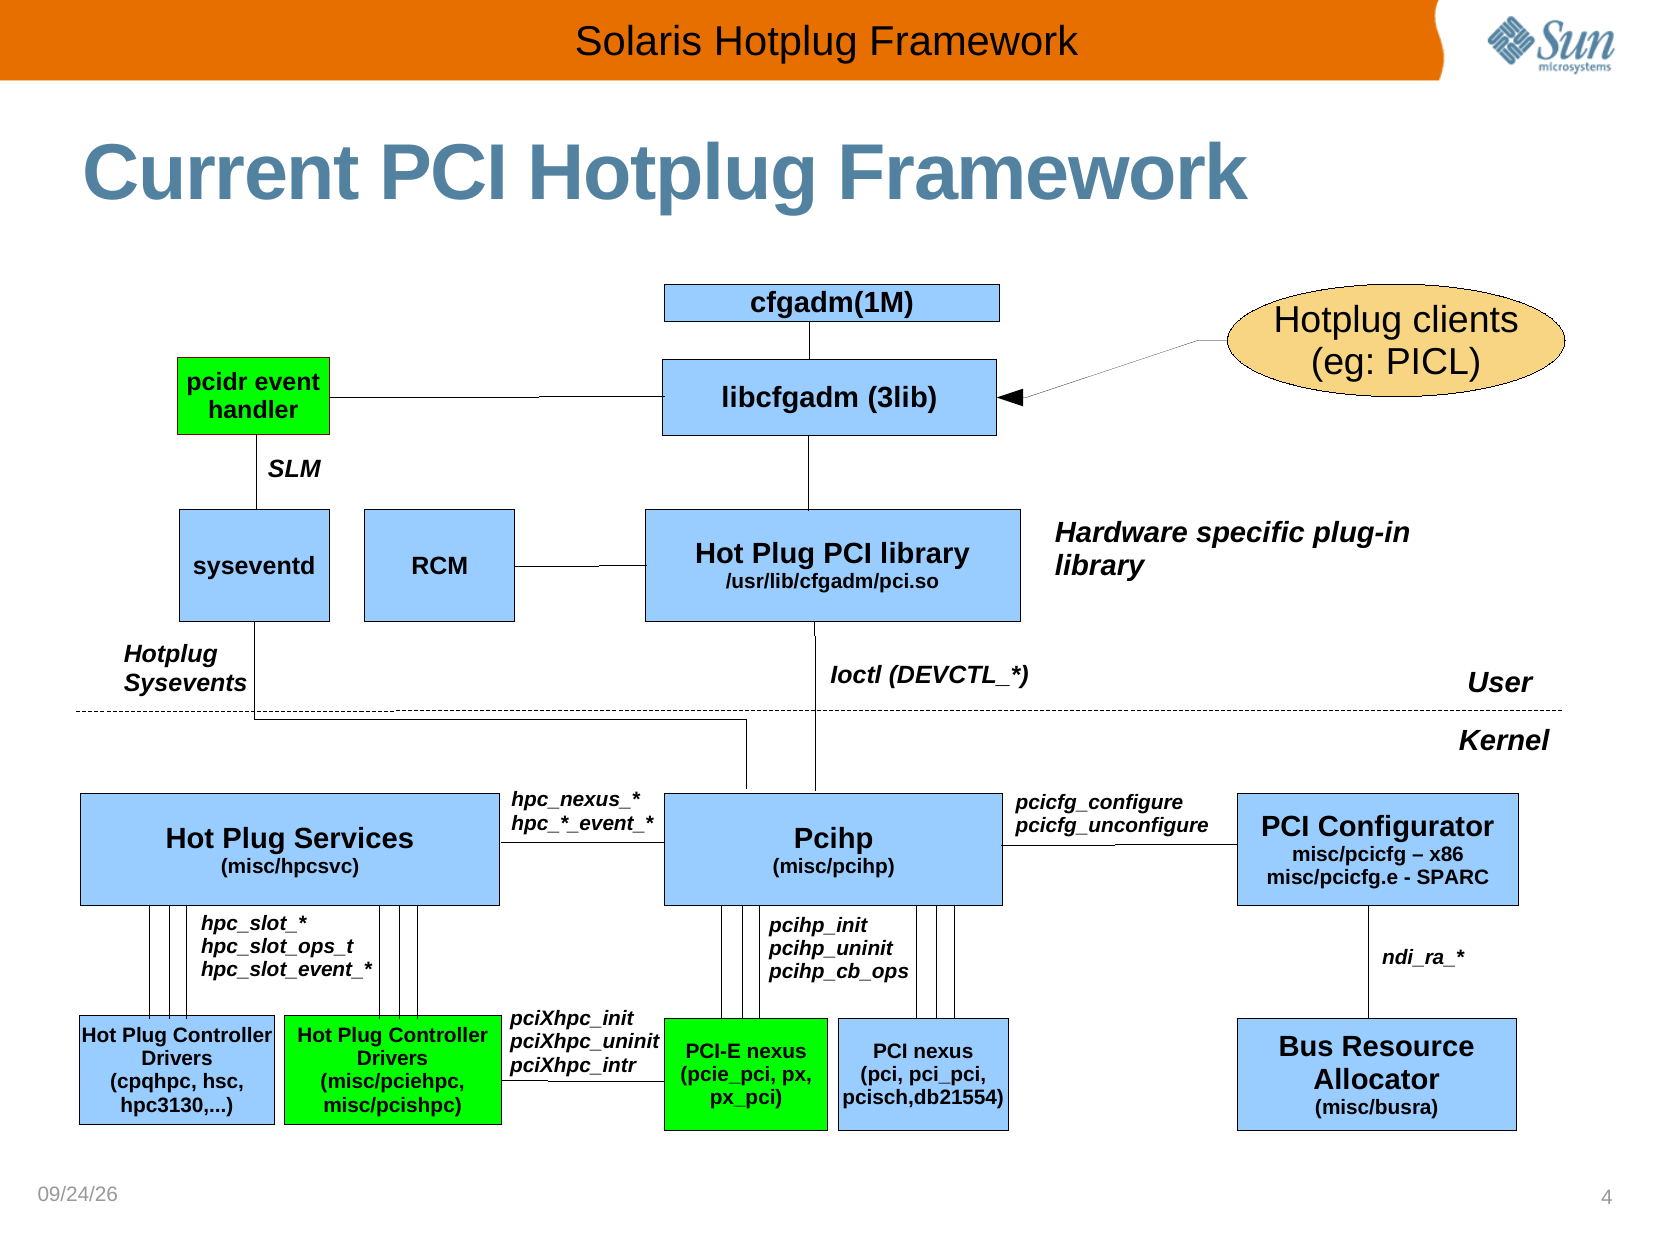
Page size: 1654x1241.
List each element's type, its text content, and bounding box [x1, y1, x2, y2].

picture [0, 0, 1654, 83]
text_box ndi_ra_* [1369, 938, 1479, 977]
text_box Hotplug clients (eg: PICL) [1227, 284, 1566, 397]
text_box Ioctl (DEVCTL_*) [815, 653, 1044, 698]
title Current PCI Hotplug Framework [82, 135, 1585, 251]
text_box PCI-E nexus (pcie_pci, px, px_pci) [664, 1018, 828, 1131]
text_box Hot Plug Services (misc/hpcsvc) [80, 793, 500, 906]
text_box pcidr event handler [177, 357, 330, 435]
text_box SLM [253, 447, 336, 491]
text_box Kernel [1444, 716, 1565, 765]
text_box hpc_nexus_* hpc_*_event_* [496, 780, 669, 843]
text_box cfgadm(1M) [664, 284, 1000, 322]
text_box pcihp_init pcihp_uninit pcihp_cb_ops [754, 905, 963, 1015]
text_box Pcihp (misc/pcihp) [664, 793, 1003, 906]
text_box libcfgadm (3lib) [662, 359, 997, 436]
text_box User [1452, 659, 1560, 708]
text_box pcicfg_configure pcicfg_unconfigure [1000, 783, 1224, 845]
text_box PCI Configurator misc/pcicfg – x86 misc/pcicfg.e - SPARC [1237, 793, 1519, 906]
text_box Hotplug Sysevents [109, 632, 263, 705]
text_box Hot Plug PCI library /usr/lib/cfgadm/pci.so [645, 509, 1021, 622]
text_box PCI nexus (pci, pci_pci, pcisch,db21554) [838, 1018, 1009, 1131]
text_box RCM [364, 509, 515, 622]
text_box Bus Resource Allocator (misc/busra) [1237, 1018, 1517, 1131]
text_box hpc_slot_* hpc_slot_ops_t hpc_slot_event_* [186, 903, 387, 990]
text_box syseventd [179, 509, 330, 622]
text_box Hardware specific plug-in library [1039, 509, 1490, 646]
text_box Hot Plug Controller Drivers (misc/pciehpc, misc/pcishpc) [284, 1015, 502, 1125]
text_box Hot Plug Controller Drivers (cpqhpc, hsc, hpc3130,...) [79, 1015, 275, 1125]
text_box pciXhpc_init pciXhpc_uninit pciXhpc_intr [495, 999, 675, 1085]
